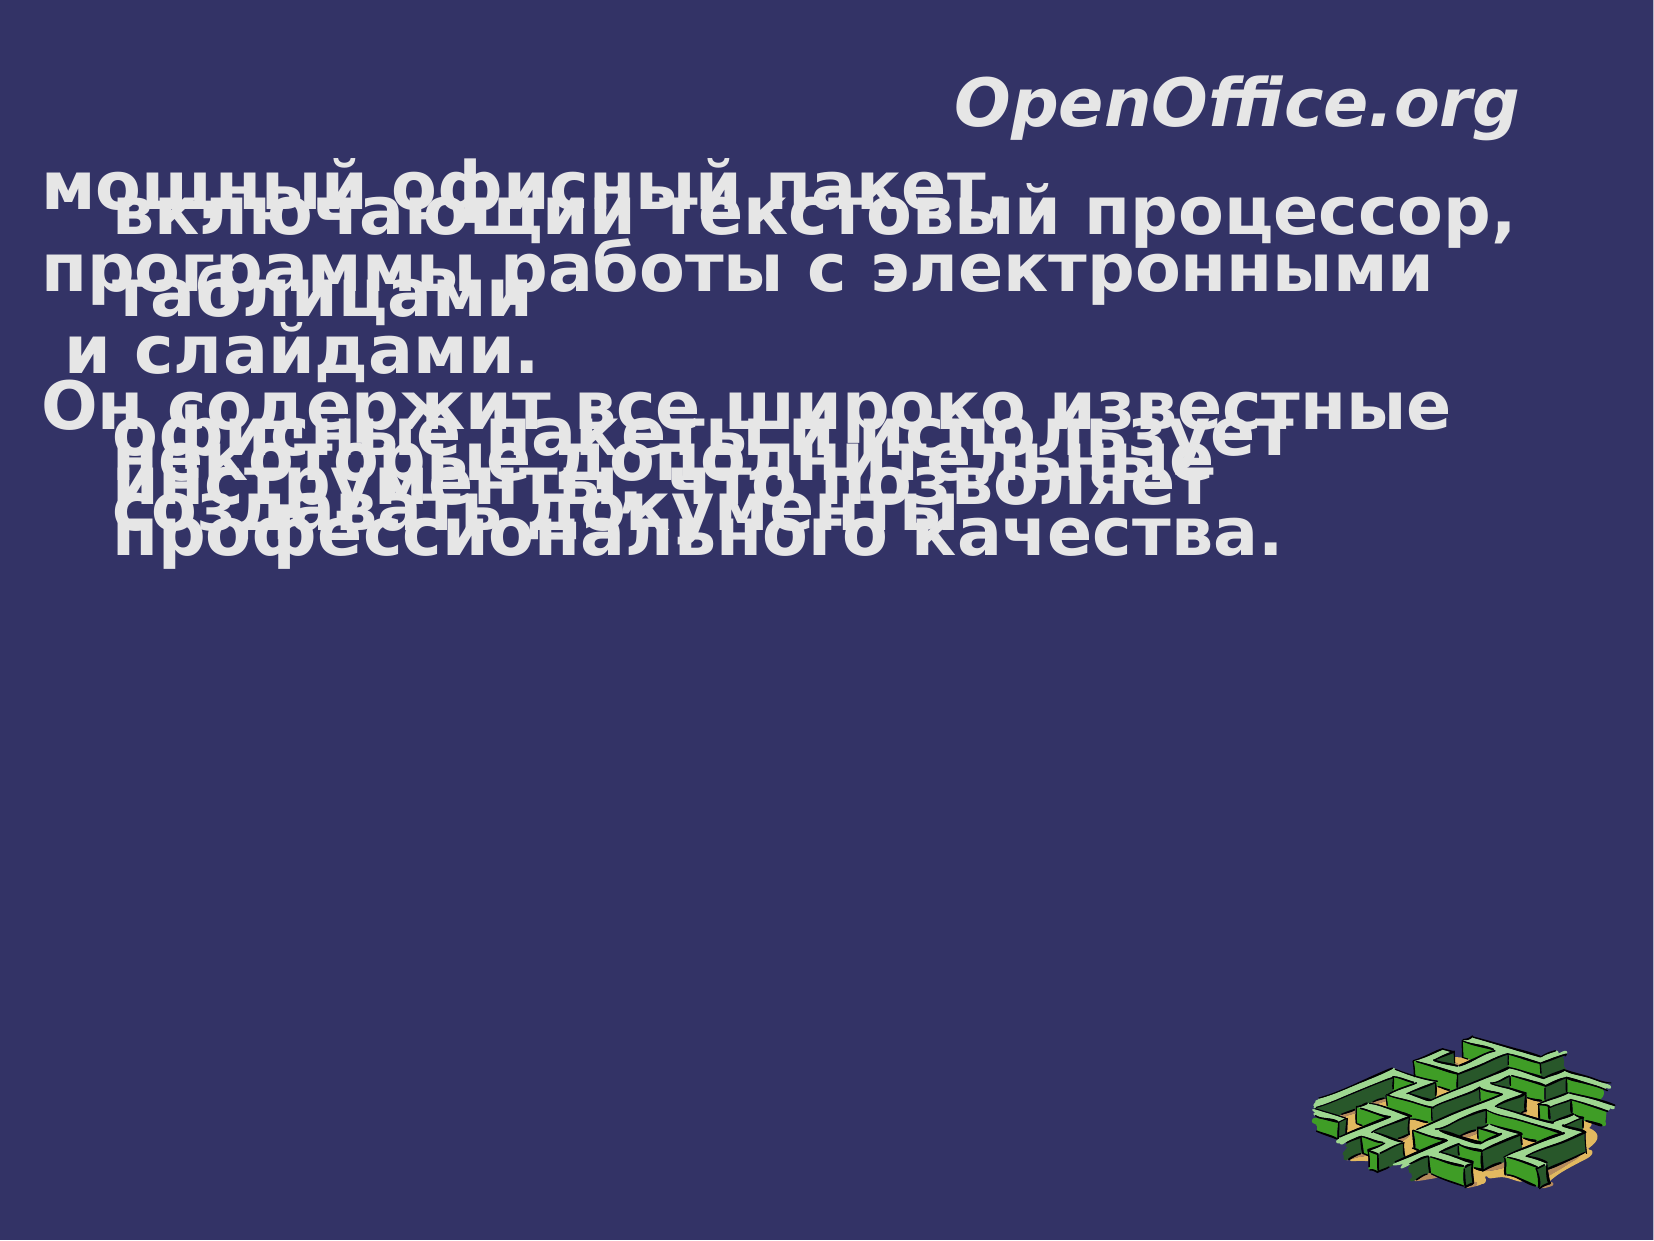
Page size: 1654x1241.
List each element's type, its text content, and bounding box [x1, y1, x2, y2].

list мощный офисный пакет, включающий текстовый процессор, программы работы с электронными таблицами и слайдами. Он содержит все широко известные офисные пакеты и исполь­зует некоторые дополнительные инструменты, что позволяет создавать документы профессионального качества. [29, 199, 1536, 1152]
title OpenOffice.org [826, 0, 1649, 208]
